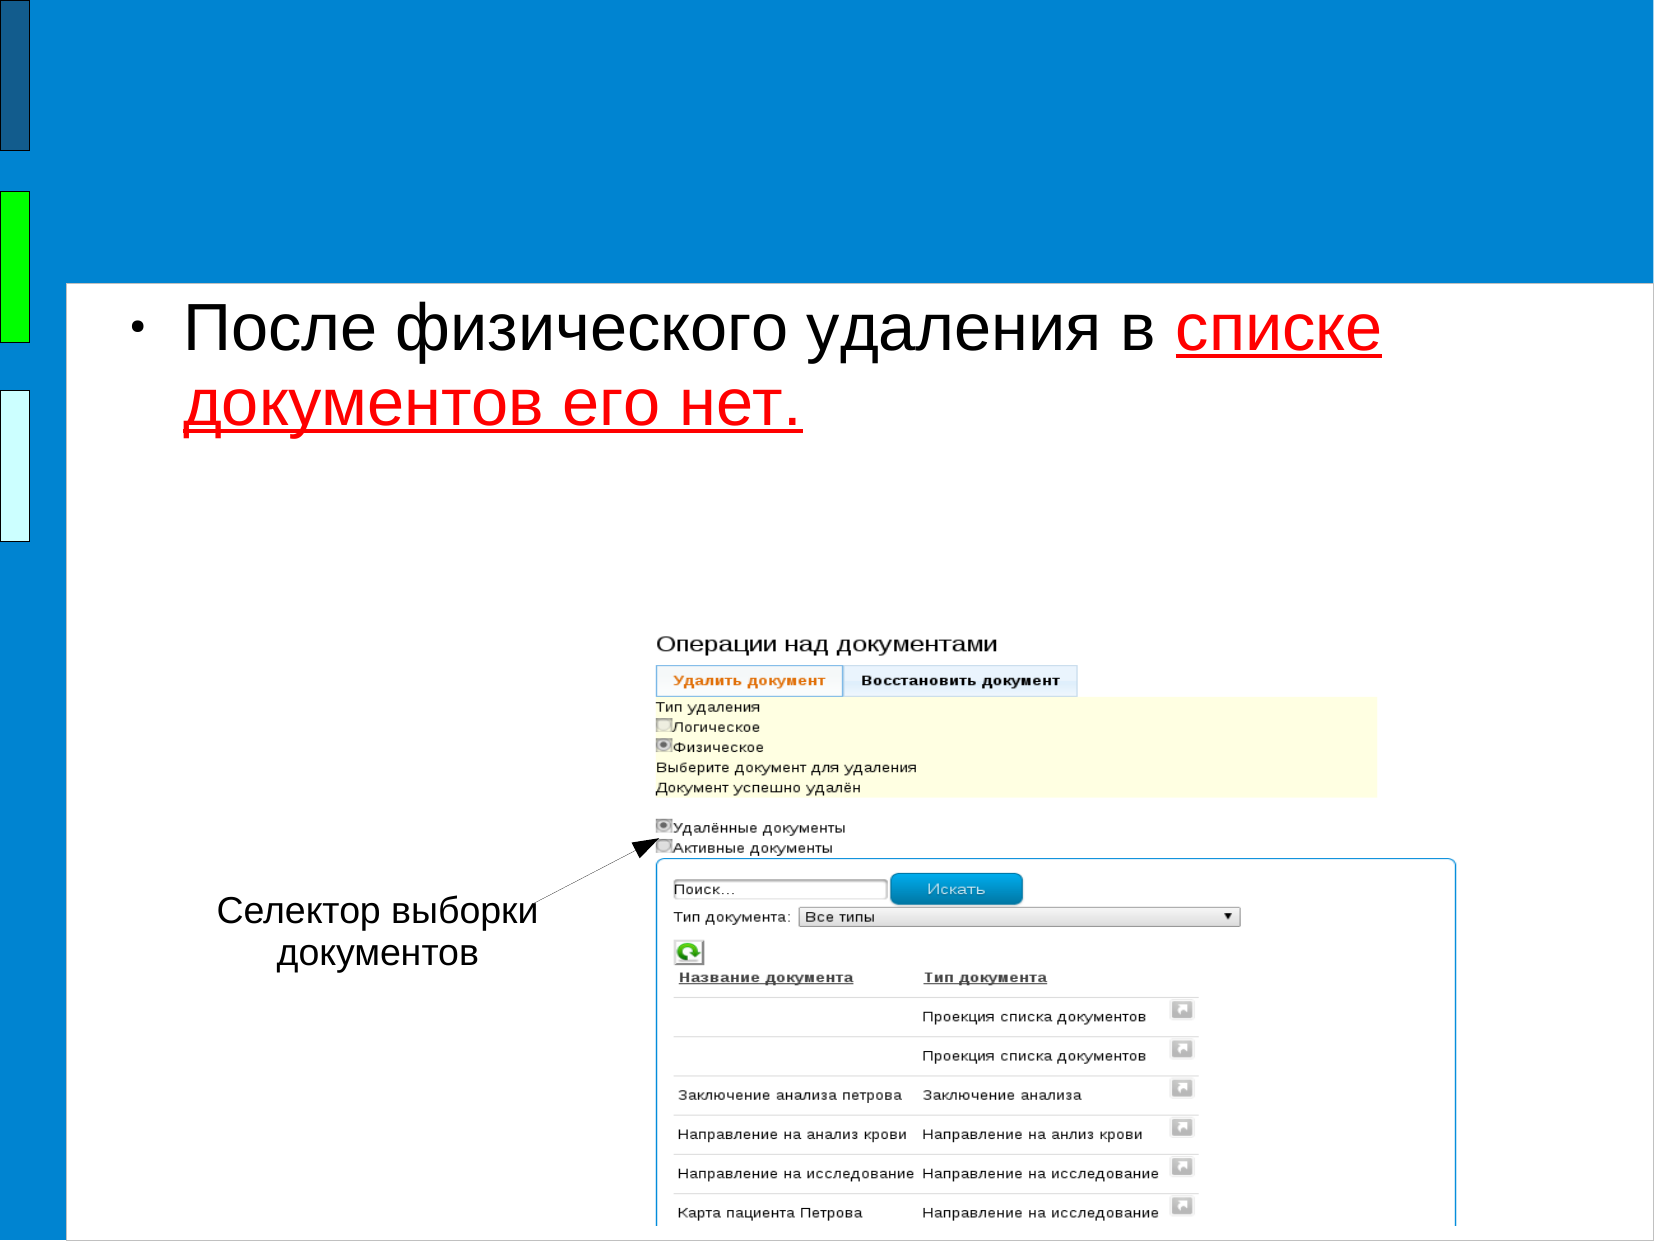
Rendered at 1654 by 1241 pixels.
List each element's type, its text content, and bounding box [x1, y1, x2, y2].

list После физического удаления в списке документов его нет. [82, 290, 1571, 1094]
text_box Селектор выборки документов [201, 882, 555, 982]
picture [642, 628, 1571, 1226]
